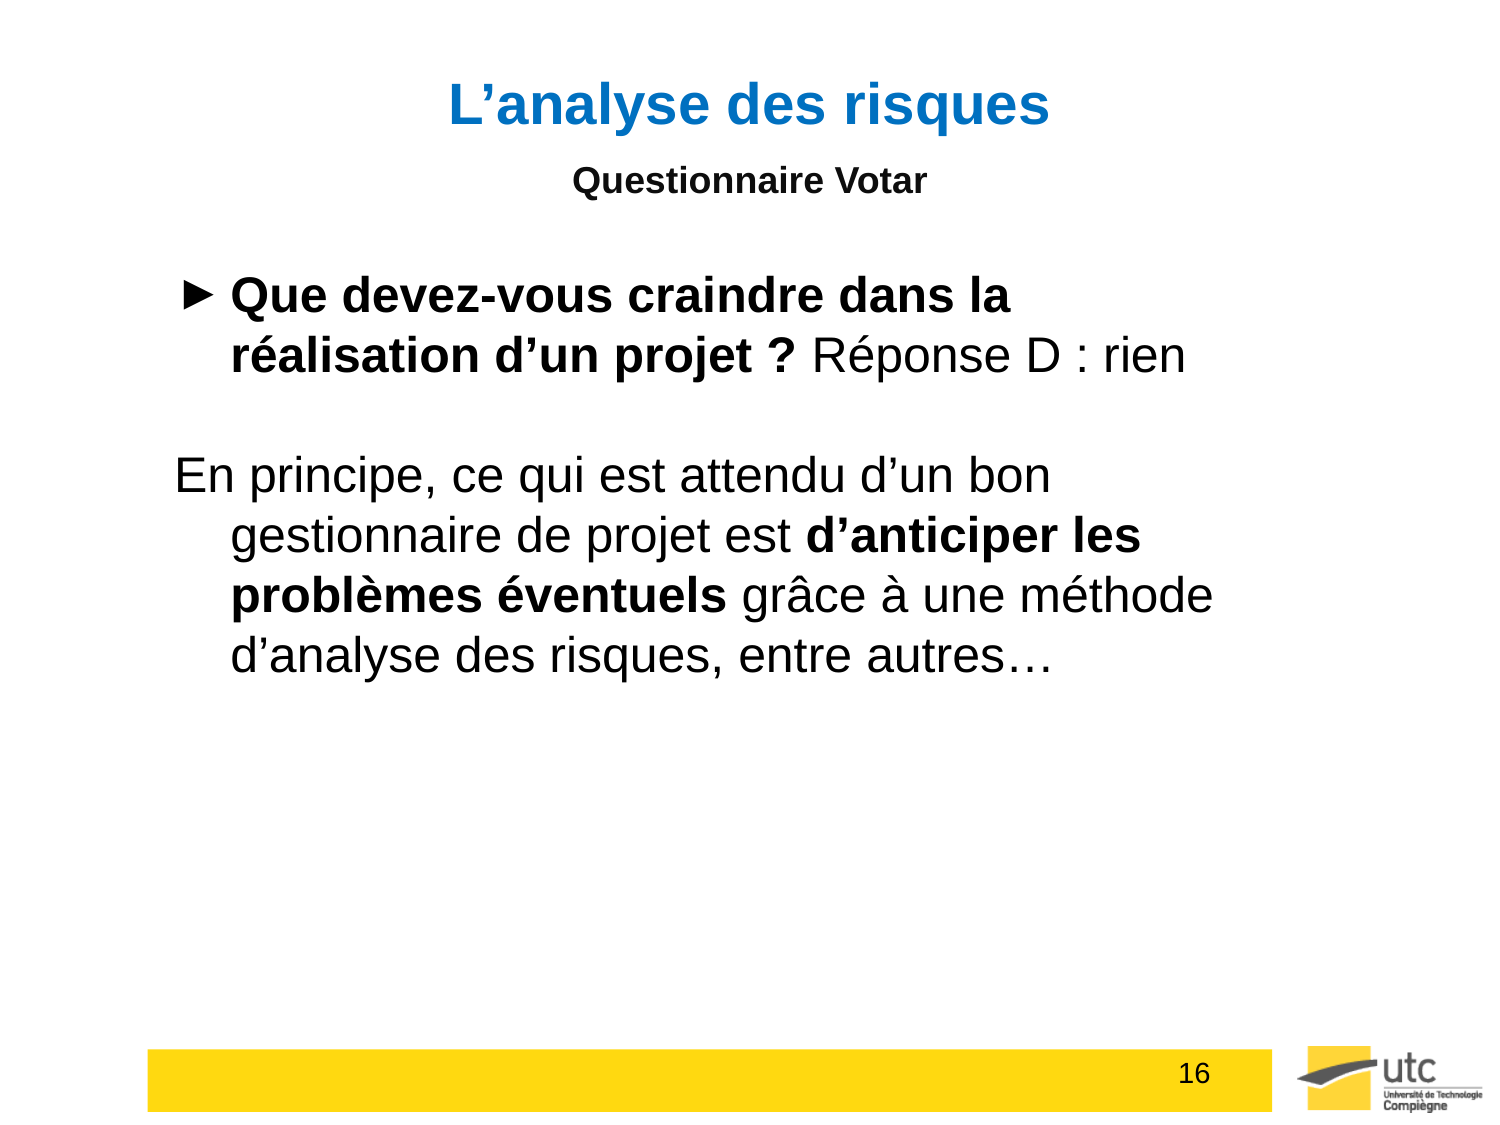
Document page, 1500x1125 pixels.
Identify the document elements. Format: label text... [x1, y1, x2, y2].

text_box L’analyse des risques [0, 50, 1500, 148]
text_box Que devez-vous craindre dans la réalisation d’un projet ? Réponse D : rien En principe, ce qui est attendu d’un bon gestionnaire de projet est d’anticiper les problèmes éventuels grâce à une méthode d’analyse des risques, entre autres… [159, 255, 1270, 811]
text_box Questionnaire Votar [0, 148, 1500, 209]
picture [1297, 1046, 1483, 1113]
